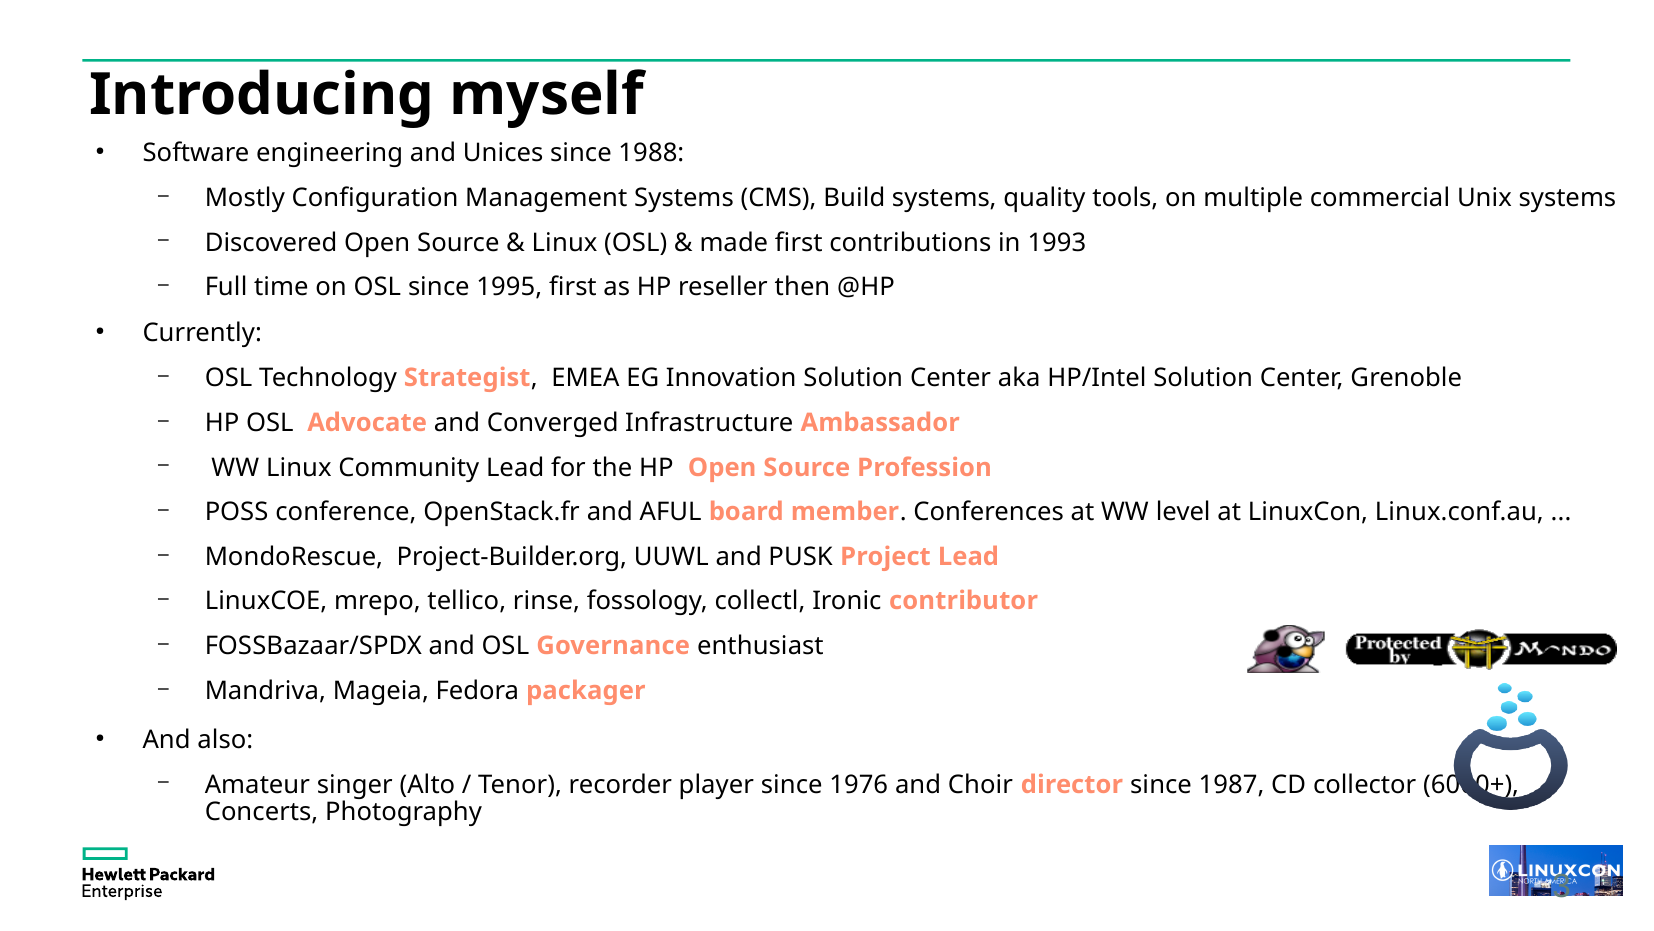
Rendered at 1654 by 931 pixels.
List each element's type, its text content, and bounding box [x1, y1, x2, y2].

slide_number <numéro> [1498, 872, 1571, 904]
picture [1226, 606, 1617, 814]
picture [1489, 856, 1623, 896]
title Introducing myself [89, 63, 1577, 132]
list Software engineering and Unices since 1988: Mostly Configuration Management Systems (CMS), Build systems, quality tools, on multiple commercial Unix systems Discovered Open Source & Linux (OSL) & made first contributions in 1993 Full time on OSL since 1995, first as HP reseller then @HP Currently: OSL Technology Strategist, EMEA EG Innovation Solution Center aka HP/Intel Solution Center, Grenoble HP OSL Advocate and Converged Infrastructure Ambassador WW Linux Community Lead for the HP Open Source Profession POSS conference, OpenStack.fr and AFUL board member. Conferences at WW level at LinuxCon, Linux.conf.au, ... MondoRescue, Project-Builder.org, UUWL and PUSK Project Lead LinuxCOE, mrepo, tellico, rinse, fossology, collectl, Ironic contributor FOSSBazaar/SPDX and OSL Governance enthusiast Mandriva, Mageia, Fedora packager And also: Amateur singer (Alto / Tenor), recorder player since 1976 and Choir director since 1987, CD collector (6000+), Concerts, Photography [65, 132, 1645, 856]
